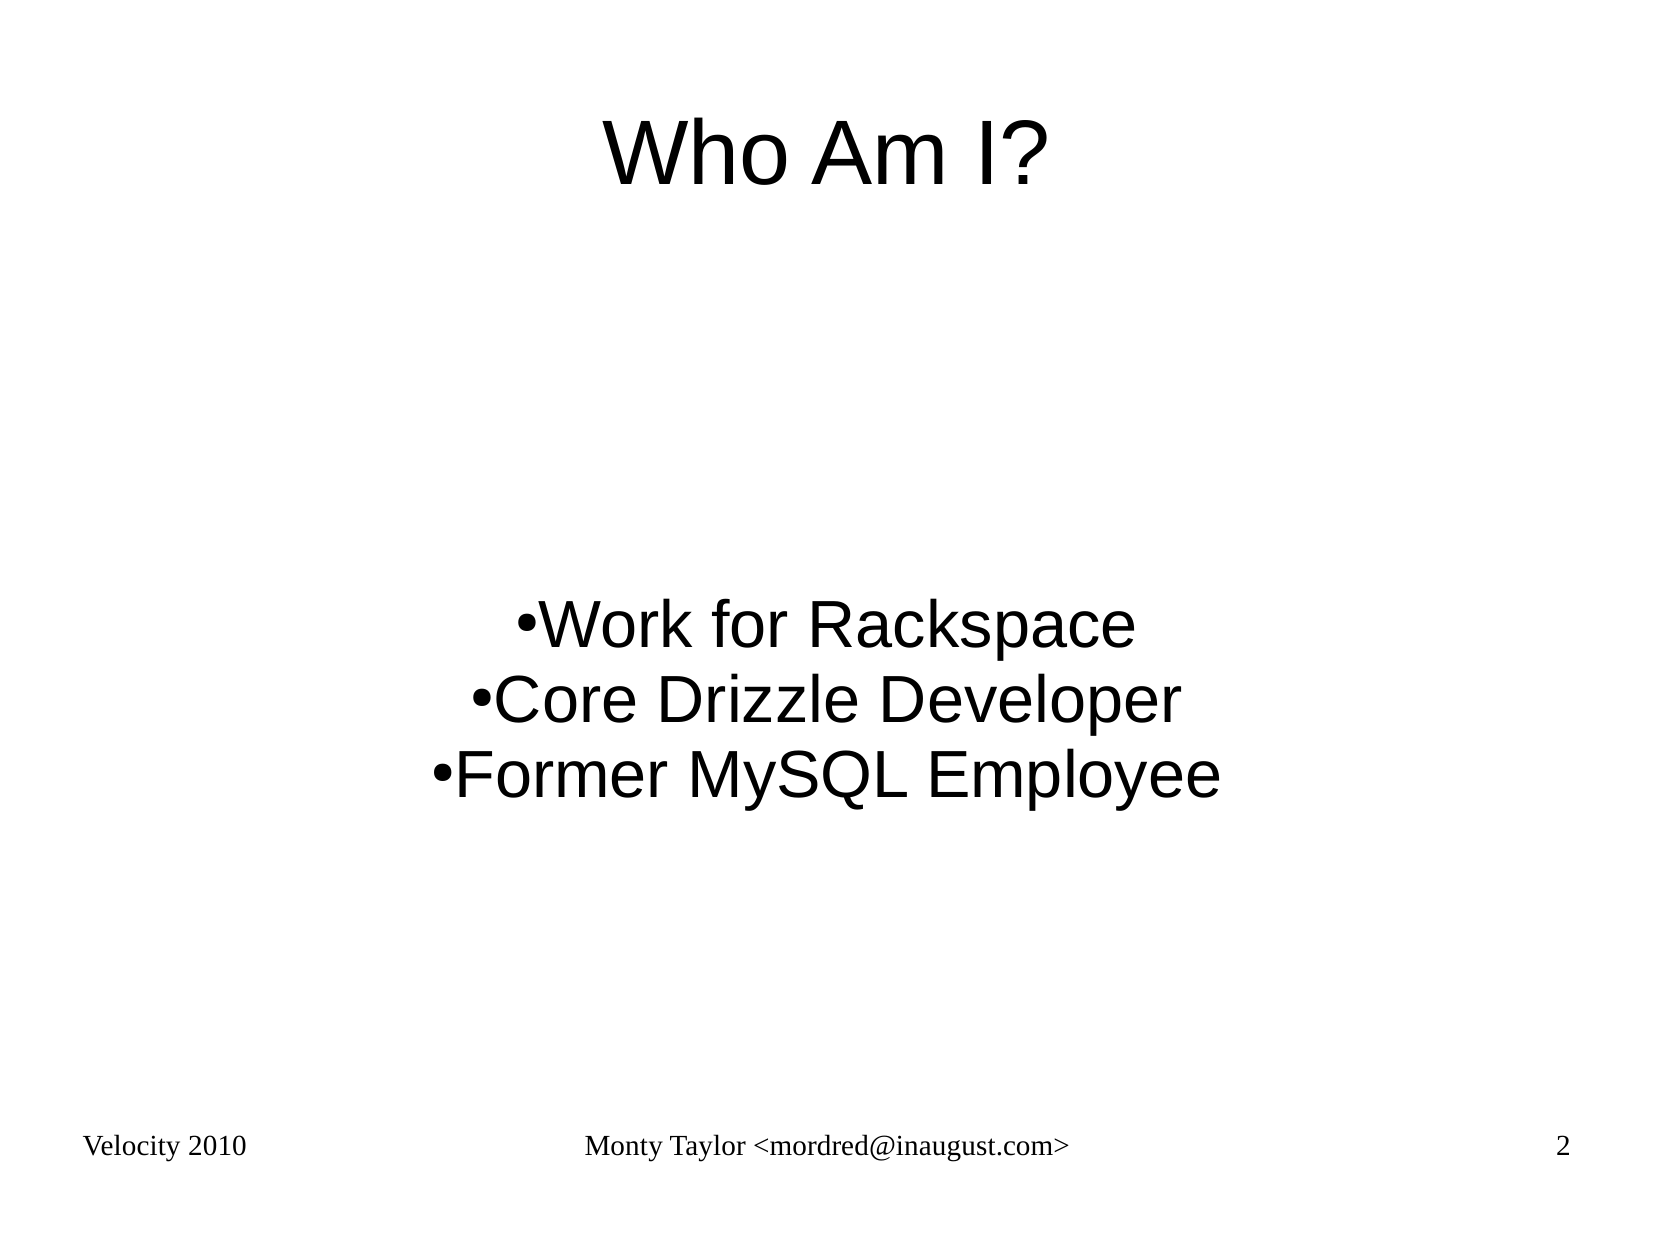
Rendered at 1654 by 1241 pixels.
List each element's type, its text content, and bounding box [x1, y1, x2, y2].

title Who Am I? [82, 49, 1571, 257]
subtitle Work for Rackspace Core Drizzle Developer Former MySQL Employee [82, 290, 1571, 1109]
